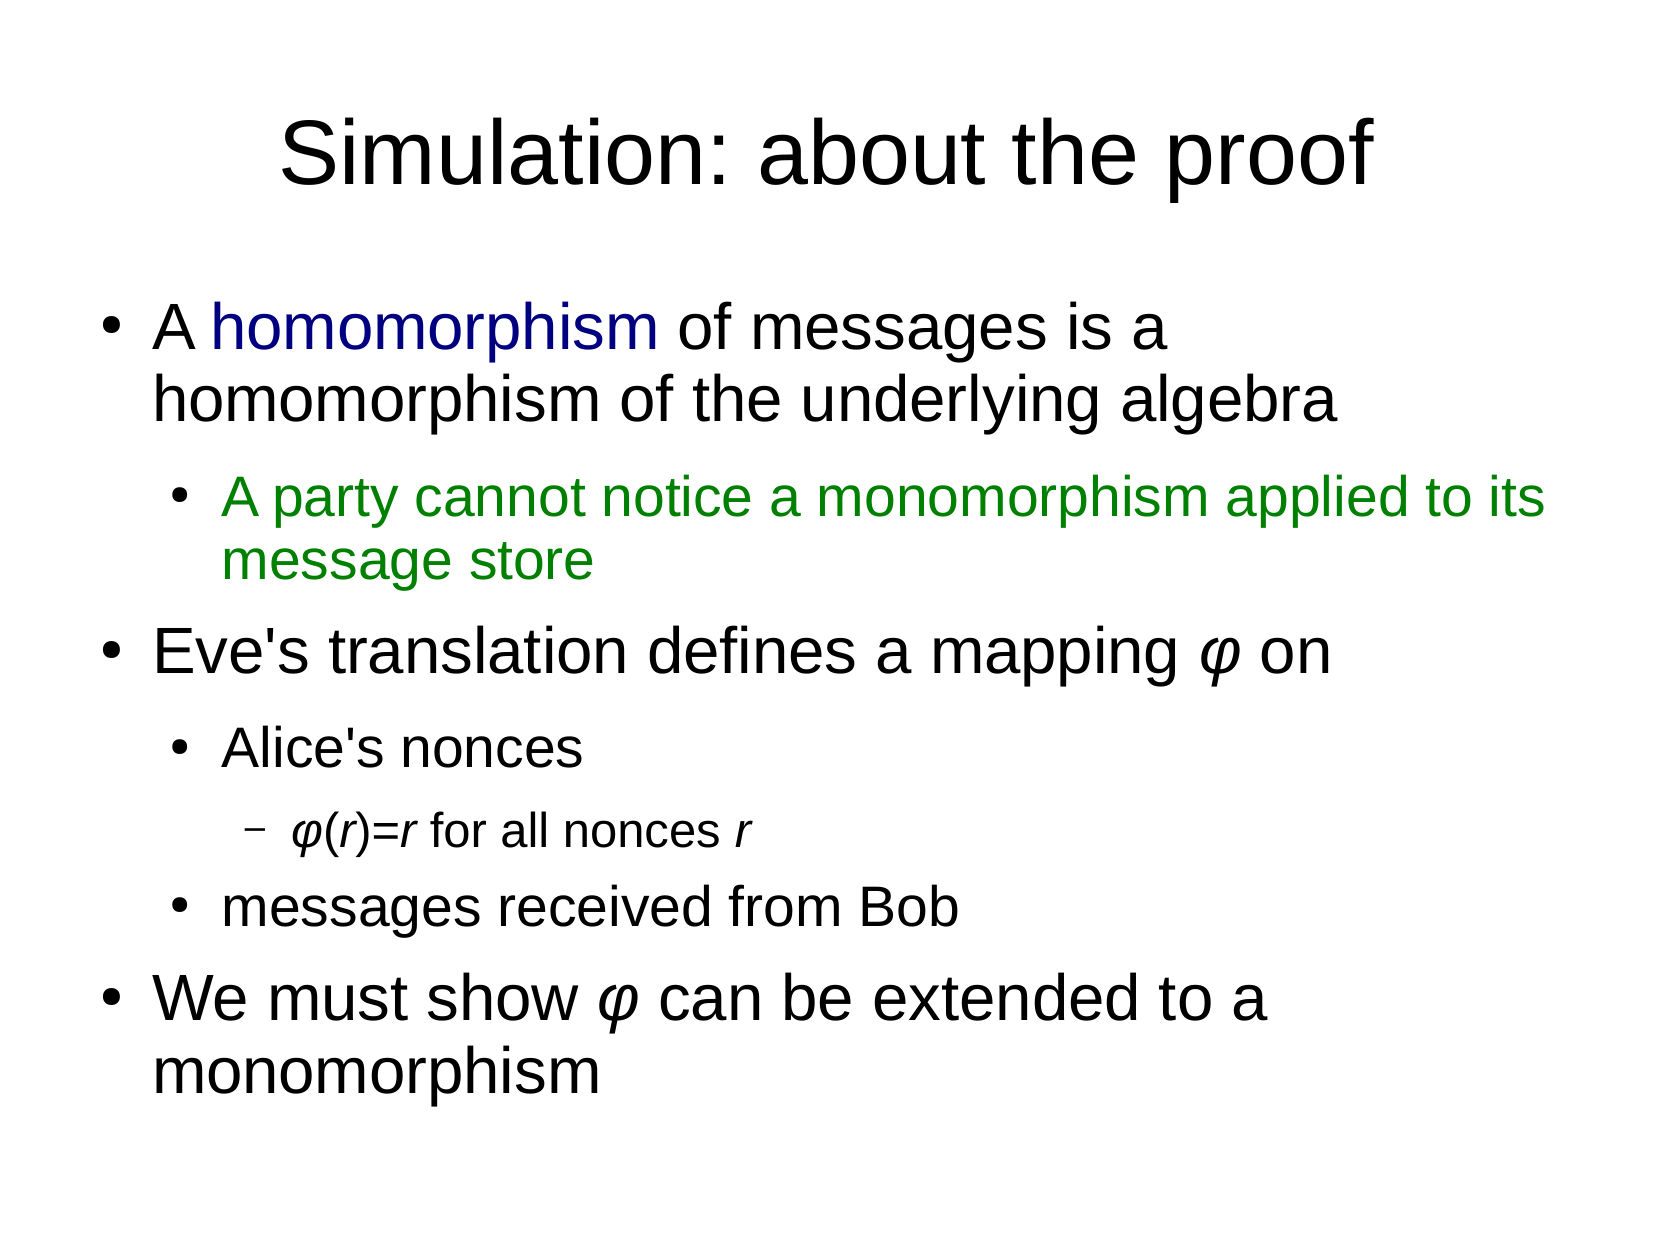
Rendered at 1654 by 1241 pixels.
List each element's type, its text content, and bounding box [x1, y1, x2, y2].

title Simulation: about the proof [82, 56, 1571, 250]
list A homomorphism of messages is a homomorphism of the underlying algebra A party cannot notice a monomorphism applied to its message store Eve's translation defines a mapping φ on Alice's nonces φ(r)=r for all nonces r messages received from Bob We must show φ can be extended to a monomorphism [82, 290, 1571, 1109]
